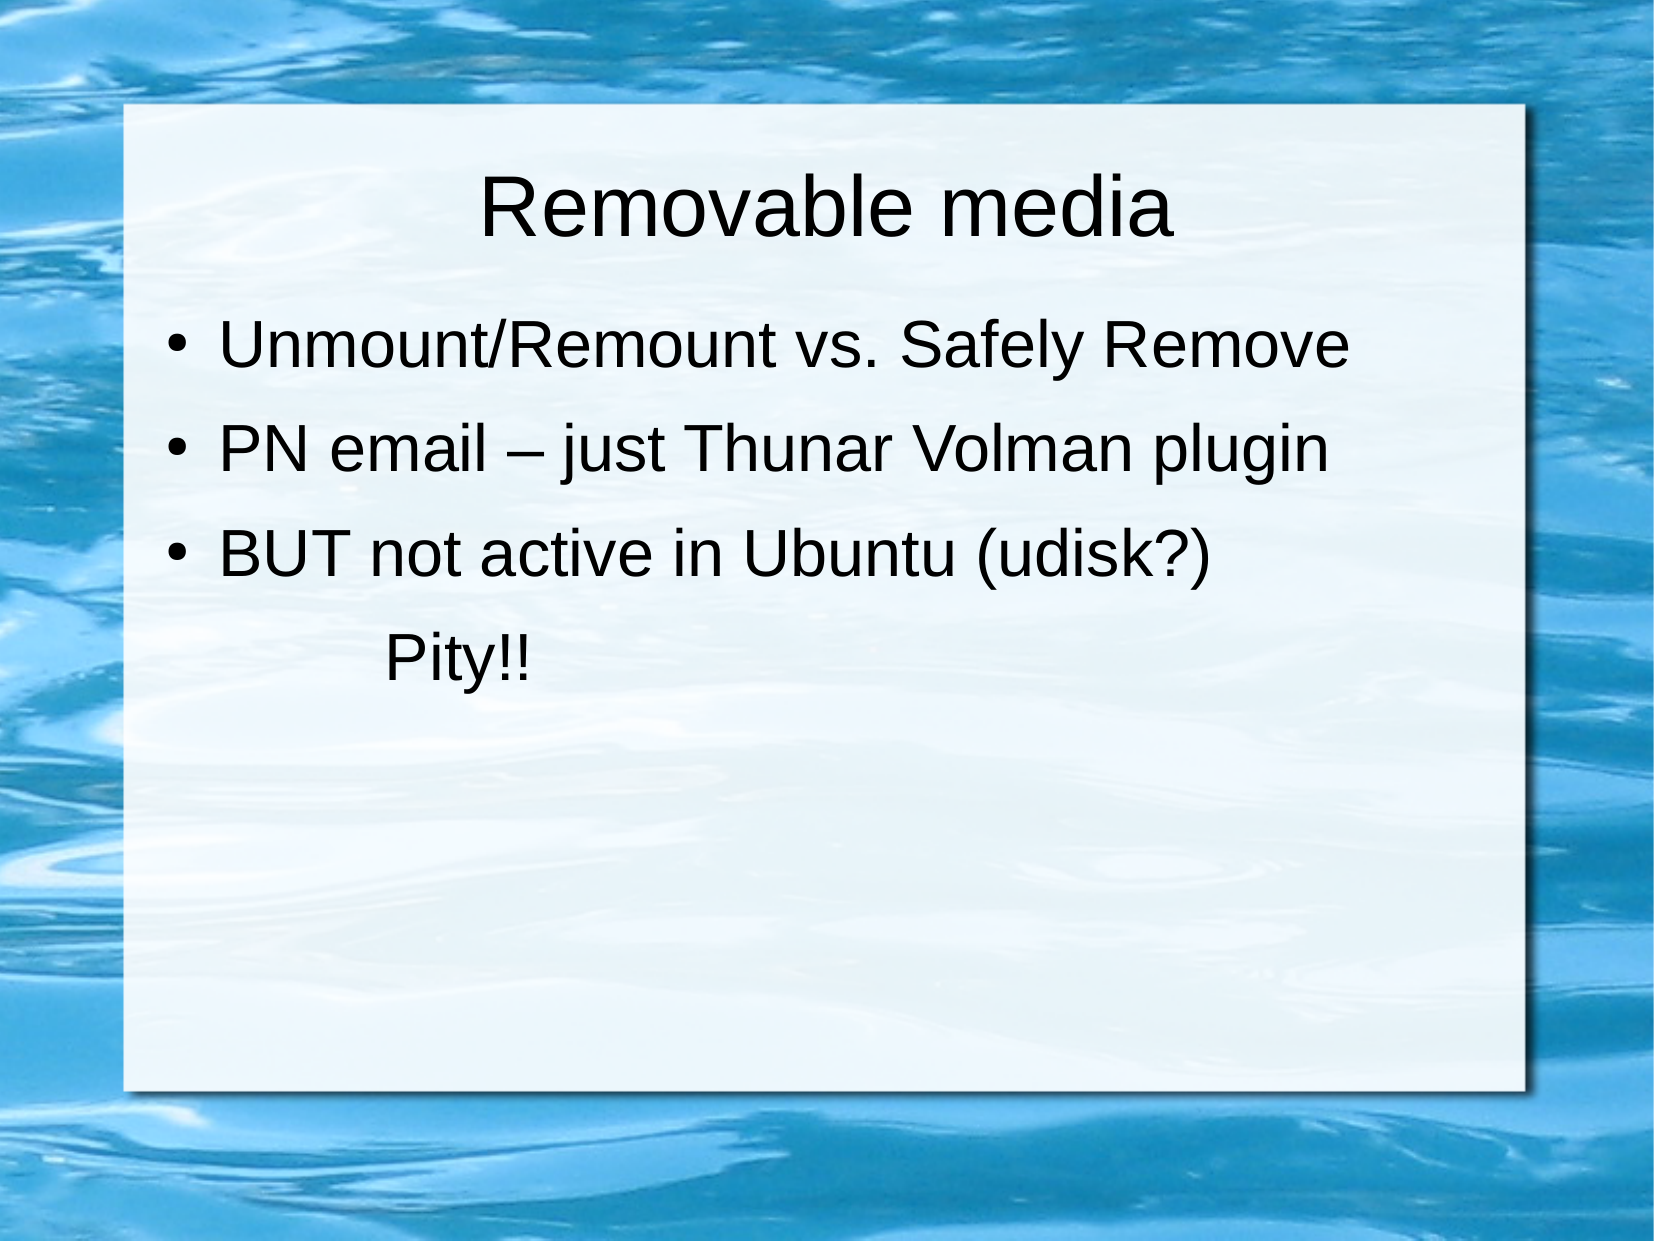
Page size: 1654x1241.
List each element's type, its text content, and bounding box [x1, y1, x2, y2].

list Unmount/Remount vs. Safely Remove PN email – just Thunar Volman plugin BUT not active in Ubuntu (udisk?) Pity!! [147, 307, 1506, 1214]
title Removable media [147, 118, 1506, 296]
picture [0, 0, 1654, 1241]
